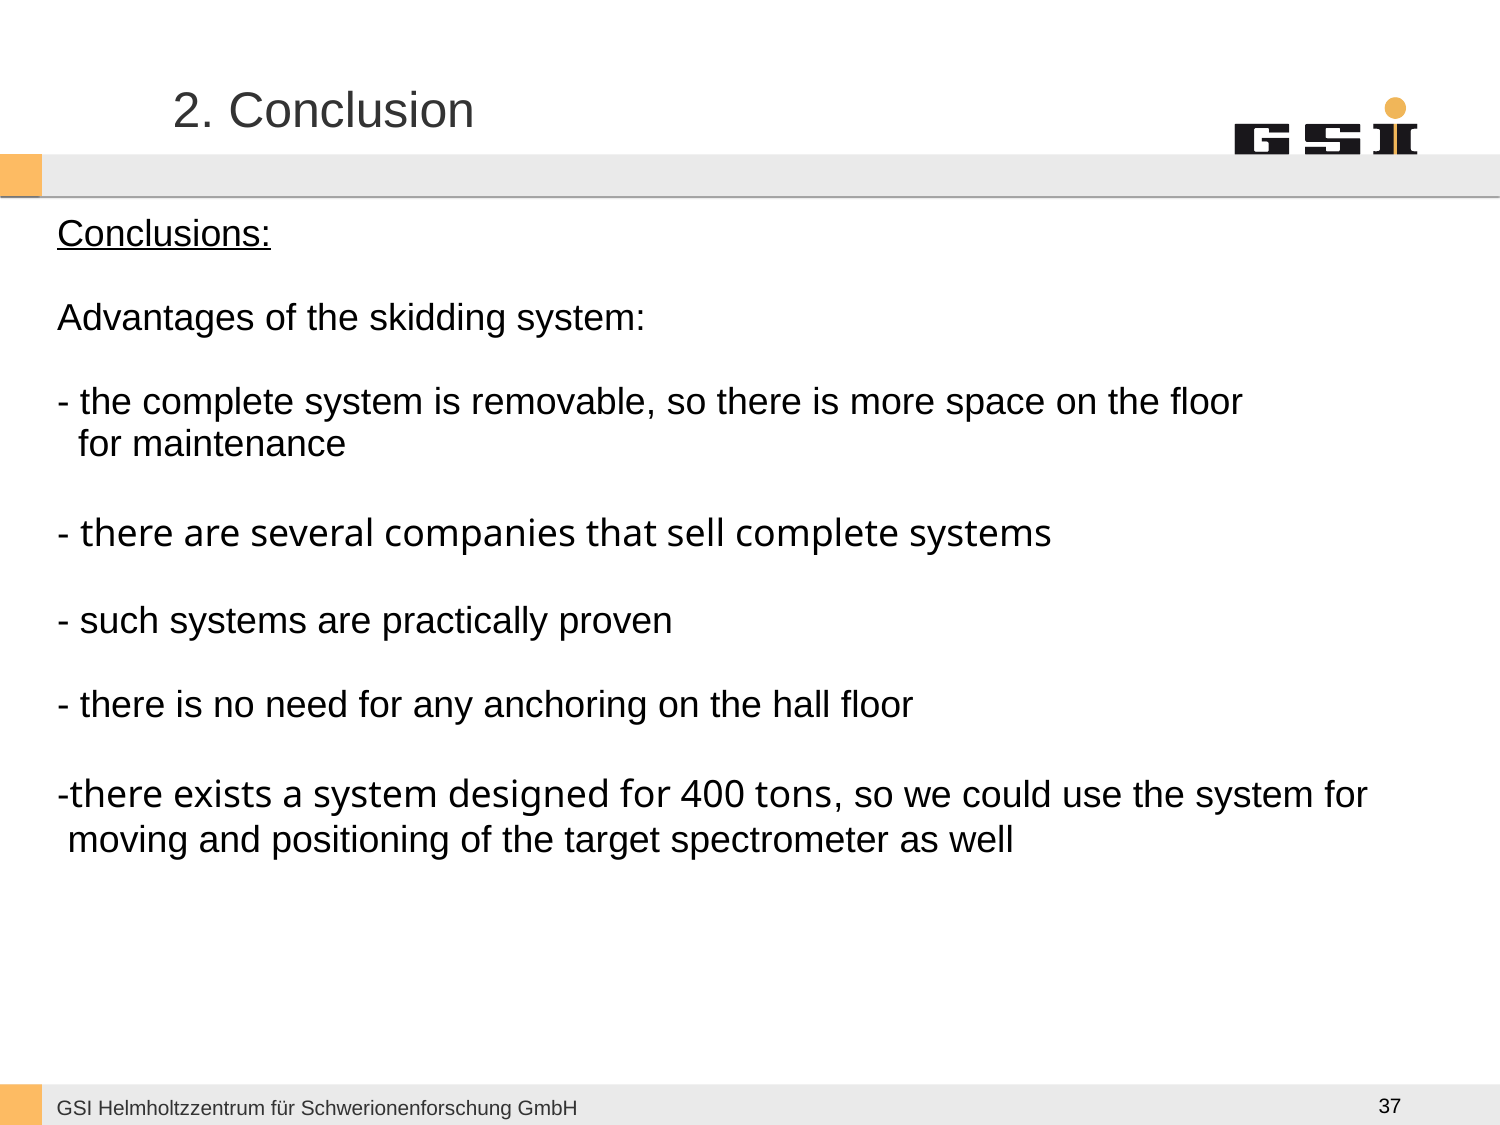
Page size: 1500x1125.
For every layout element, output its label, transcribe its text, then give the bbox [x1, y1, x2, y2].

text_box Conclusions: Advantages of the skidding system: - the complete system is removable, so there is more space on the floor for maintenance - there are several companies that sell complete systems - such systems are practically proven - there is no need for any anchoring on the hall floor -there exists a system designed for 400 tons, so we could use the system for moving and positioning of the target spectrometer as well [42, 204, 1500, 866]
title 2. Conclusion [137, 45, 1054, 175]
picture [1233, 95, 1419, 154]
